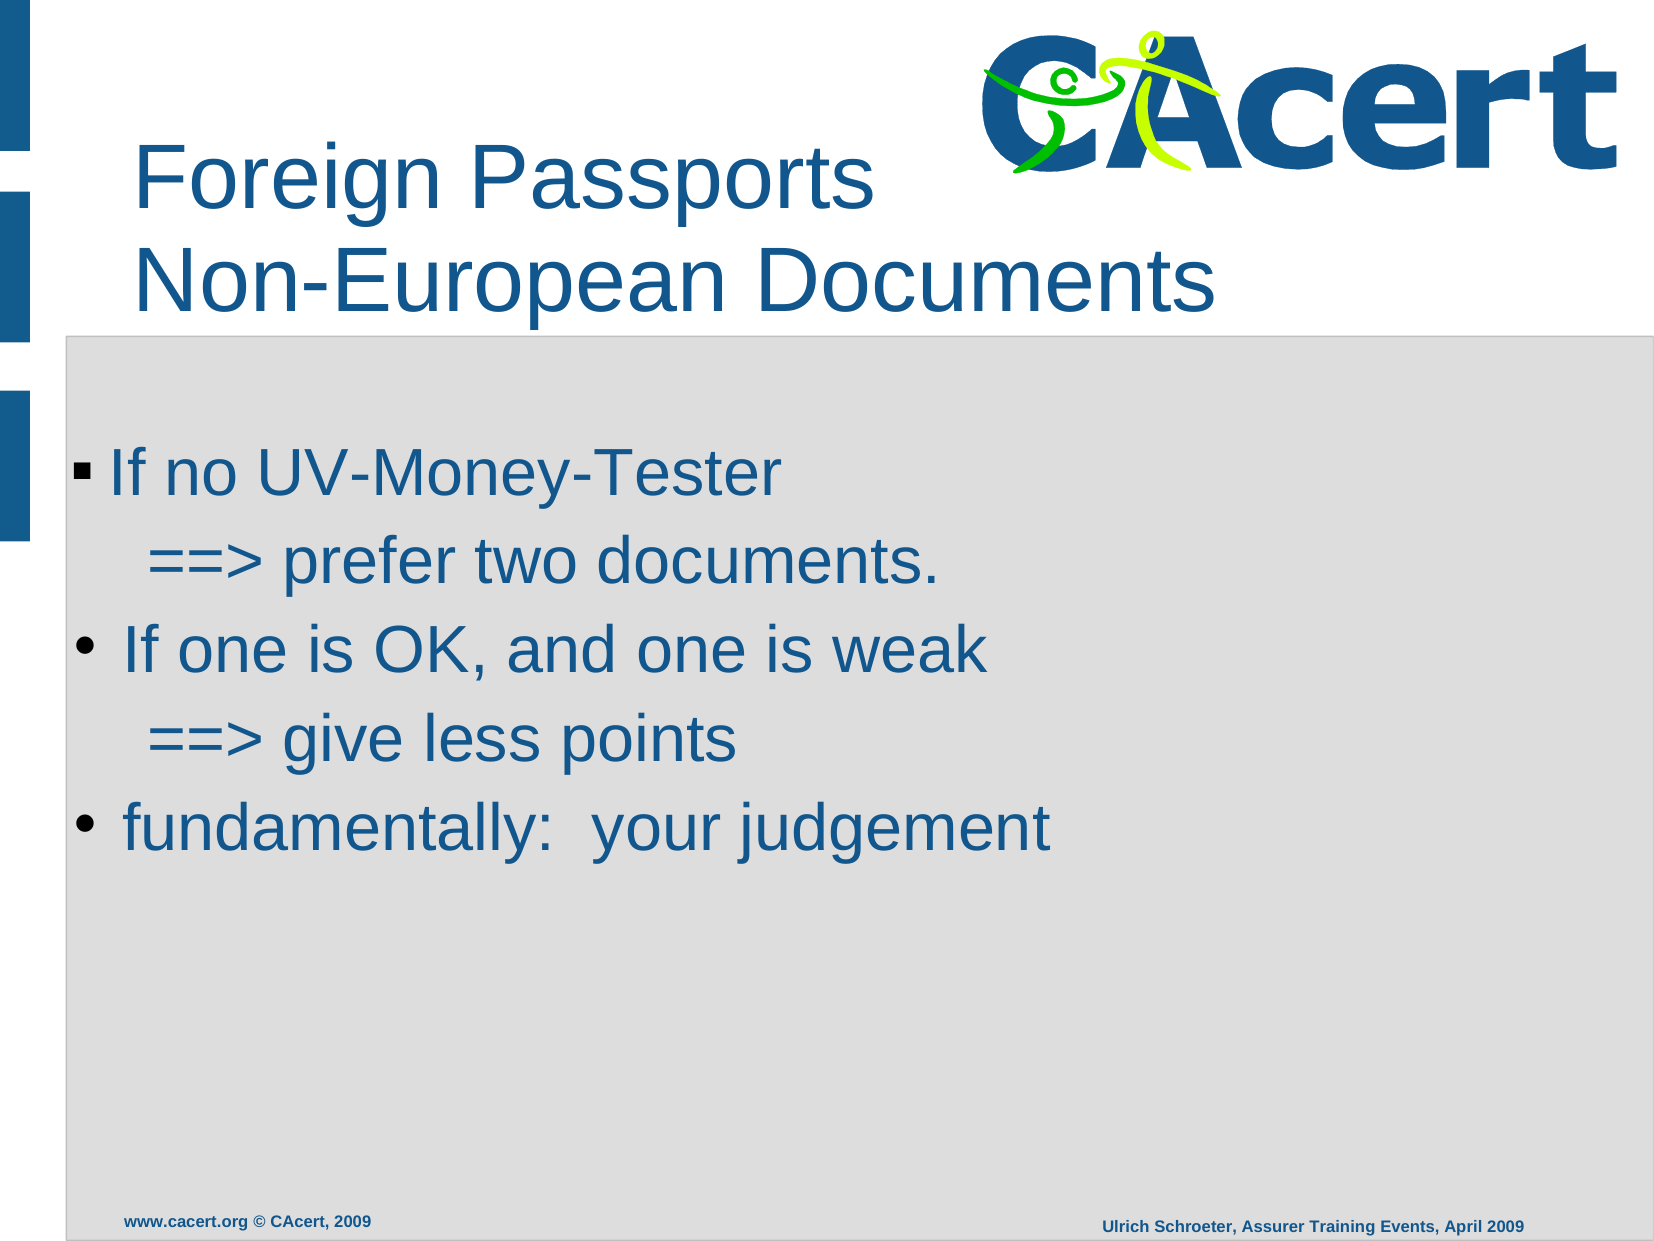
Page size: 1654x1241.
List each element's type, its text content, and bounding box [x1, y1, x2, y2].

text_box Foreign Passports Non-European Documents [118, 118, 1235, 339]
text_box If no UV-Money-Tester ==> prefer two documents. If one is OK, and one is weak ==> give less points fundamentally: your judgement [59, 413, 1059, 873]
